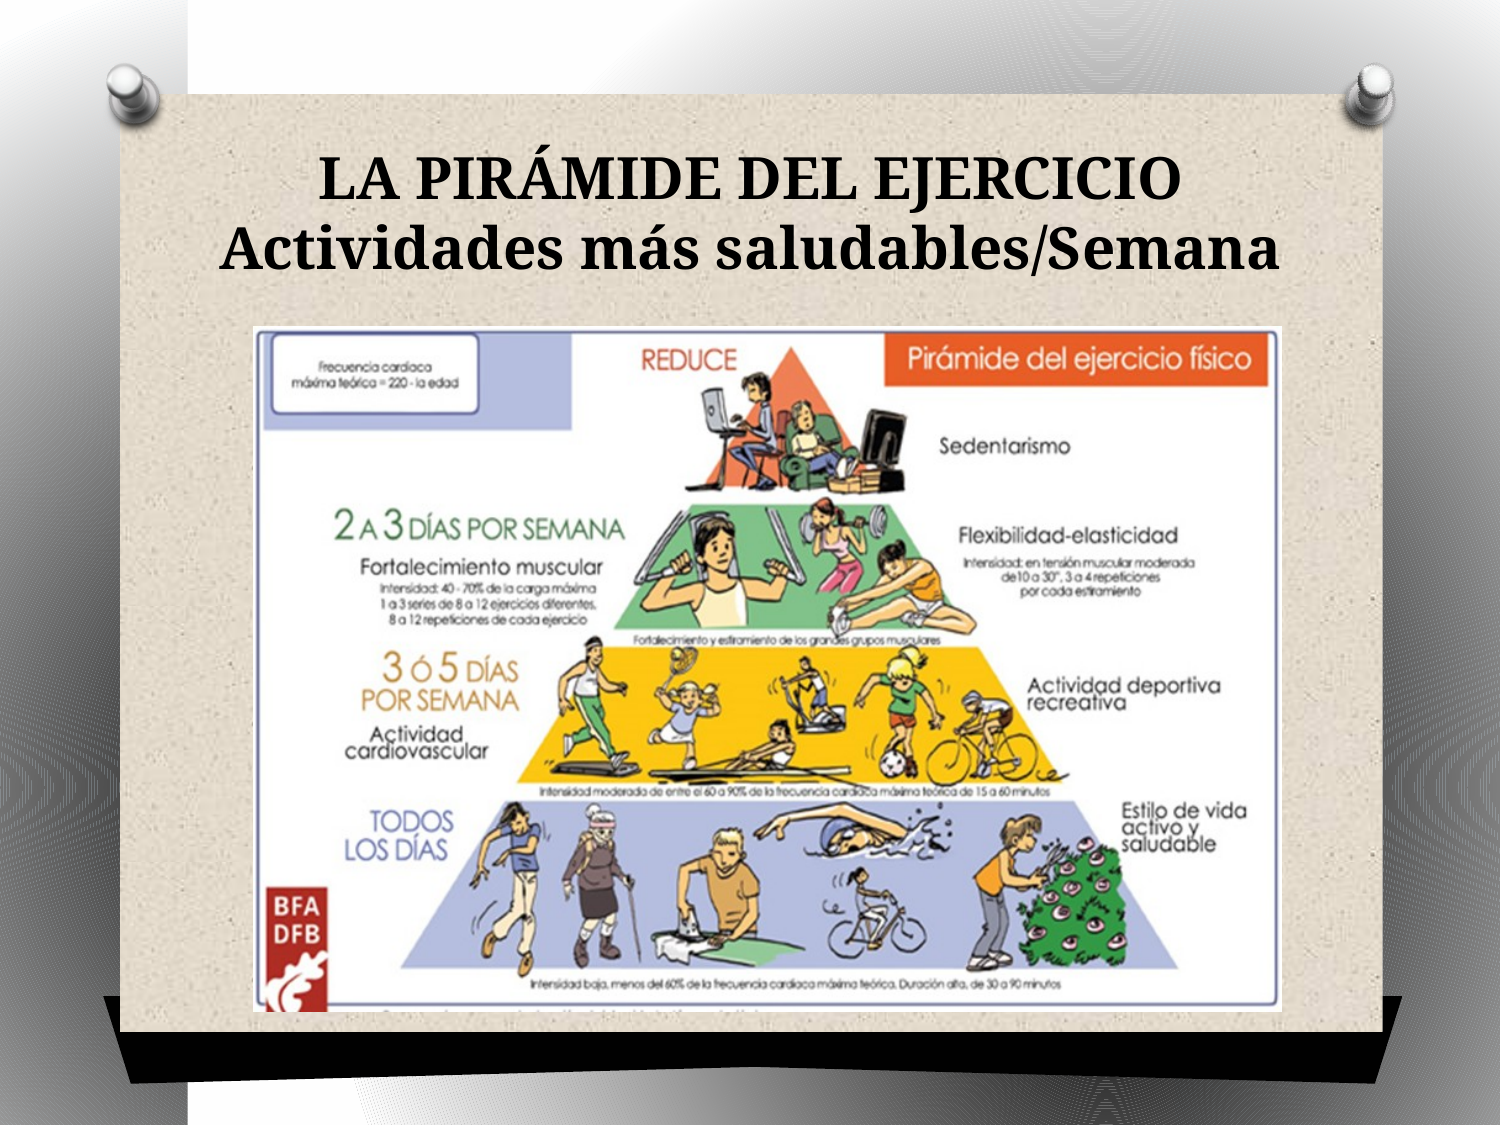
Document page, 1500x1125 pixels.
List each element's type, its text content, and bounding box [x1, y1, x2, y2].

picture [76, 31, 1439, 1032]
title LA PIRÁMIDE DEL EJERCICIO Actividades más saludables/Semana [179, 134, 1323, 332]
